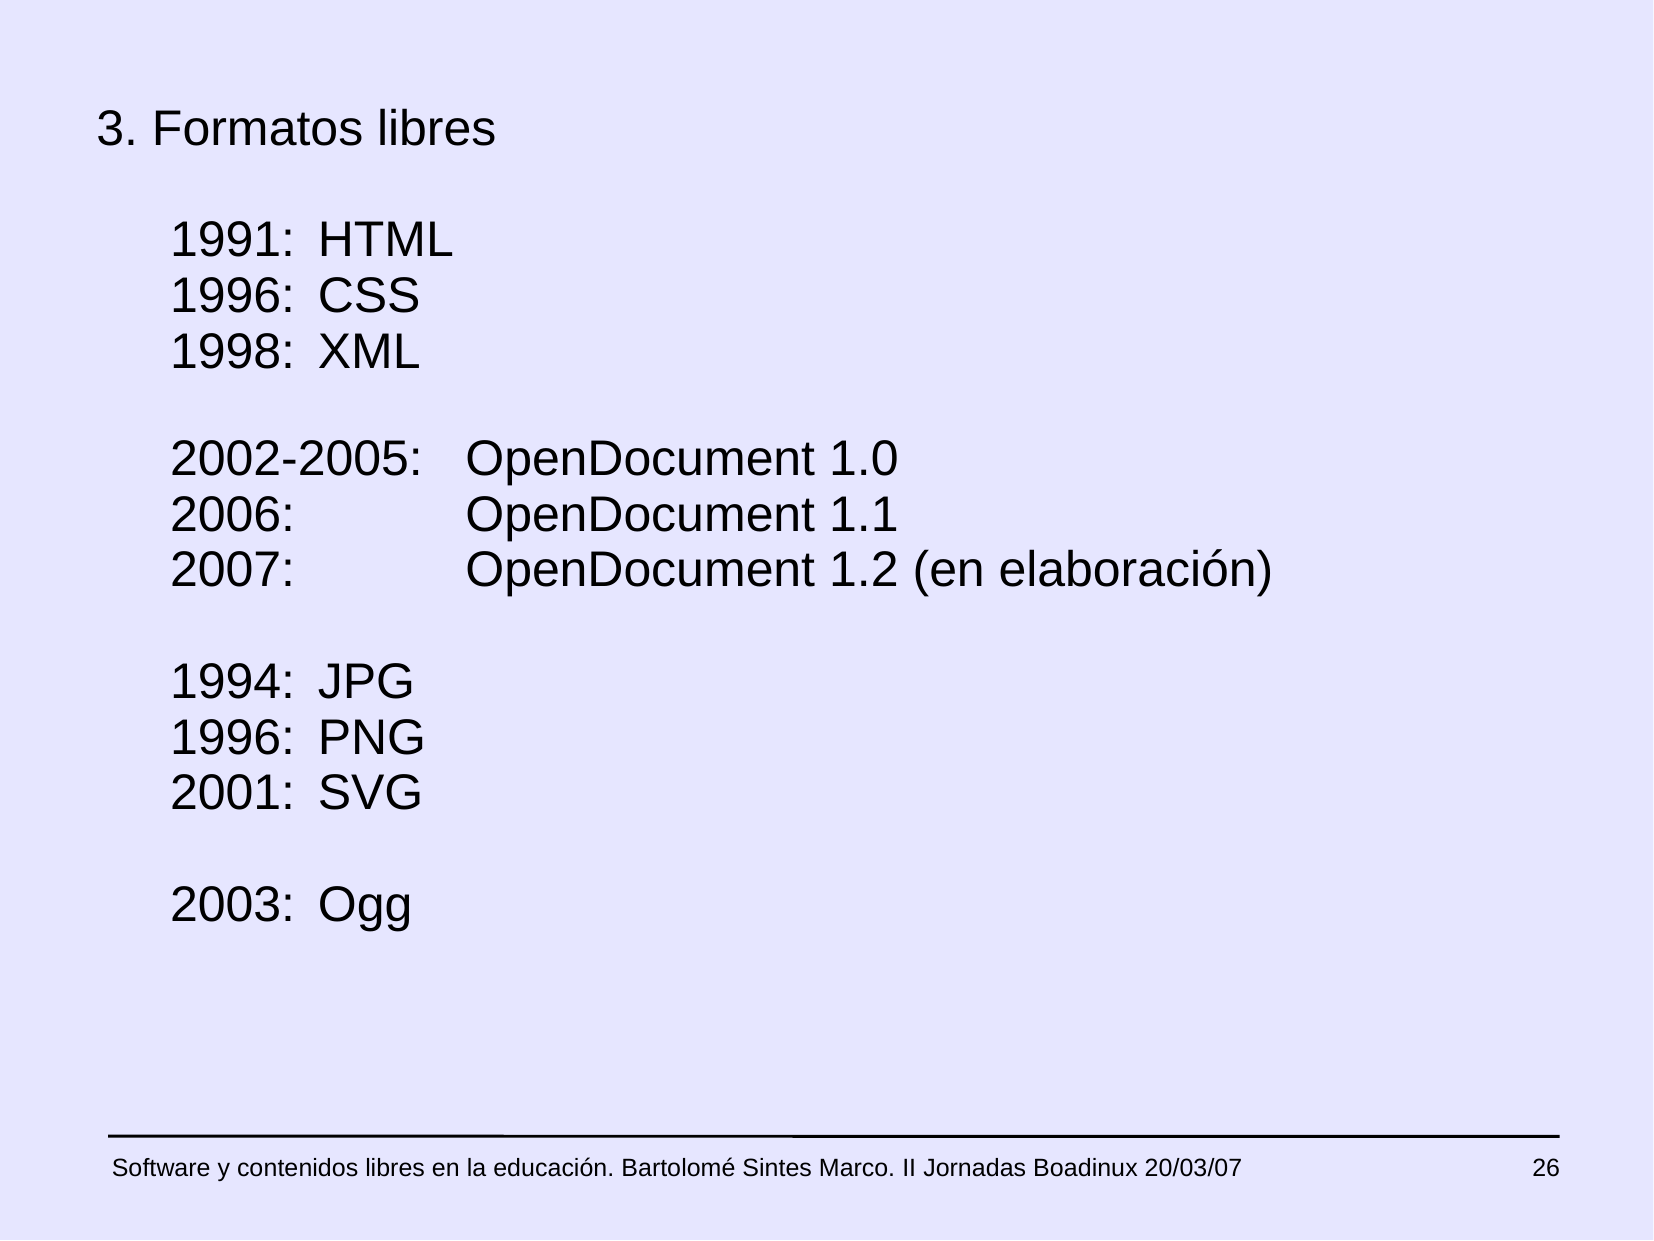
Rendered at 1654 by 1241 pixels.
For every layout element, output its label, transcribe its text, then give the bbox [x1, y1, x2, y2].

text_box 3. Formatos libres 1991: HTML 1996: CSS 1998: XML 2002-2005: OpenDocument 1.0 2006: OpenDocument 1.1 2007: OpenDocument 1.2 (en elaboración) 1994: JPG 1996: PNG 2001: SVG 2003: Ogg [96, 100, 1411, 1044]
